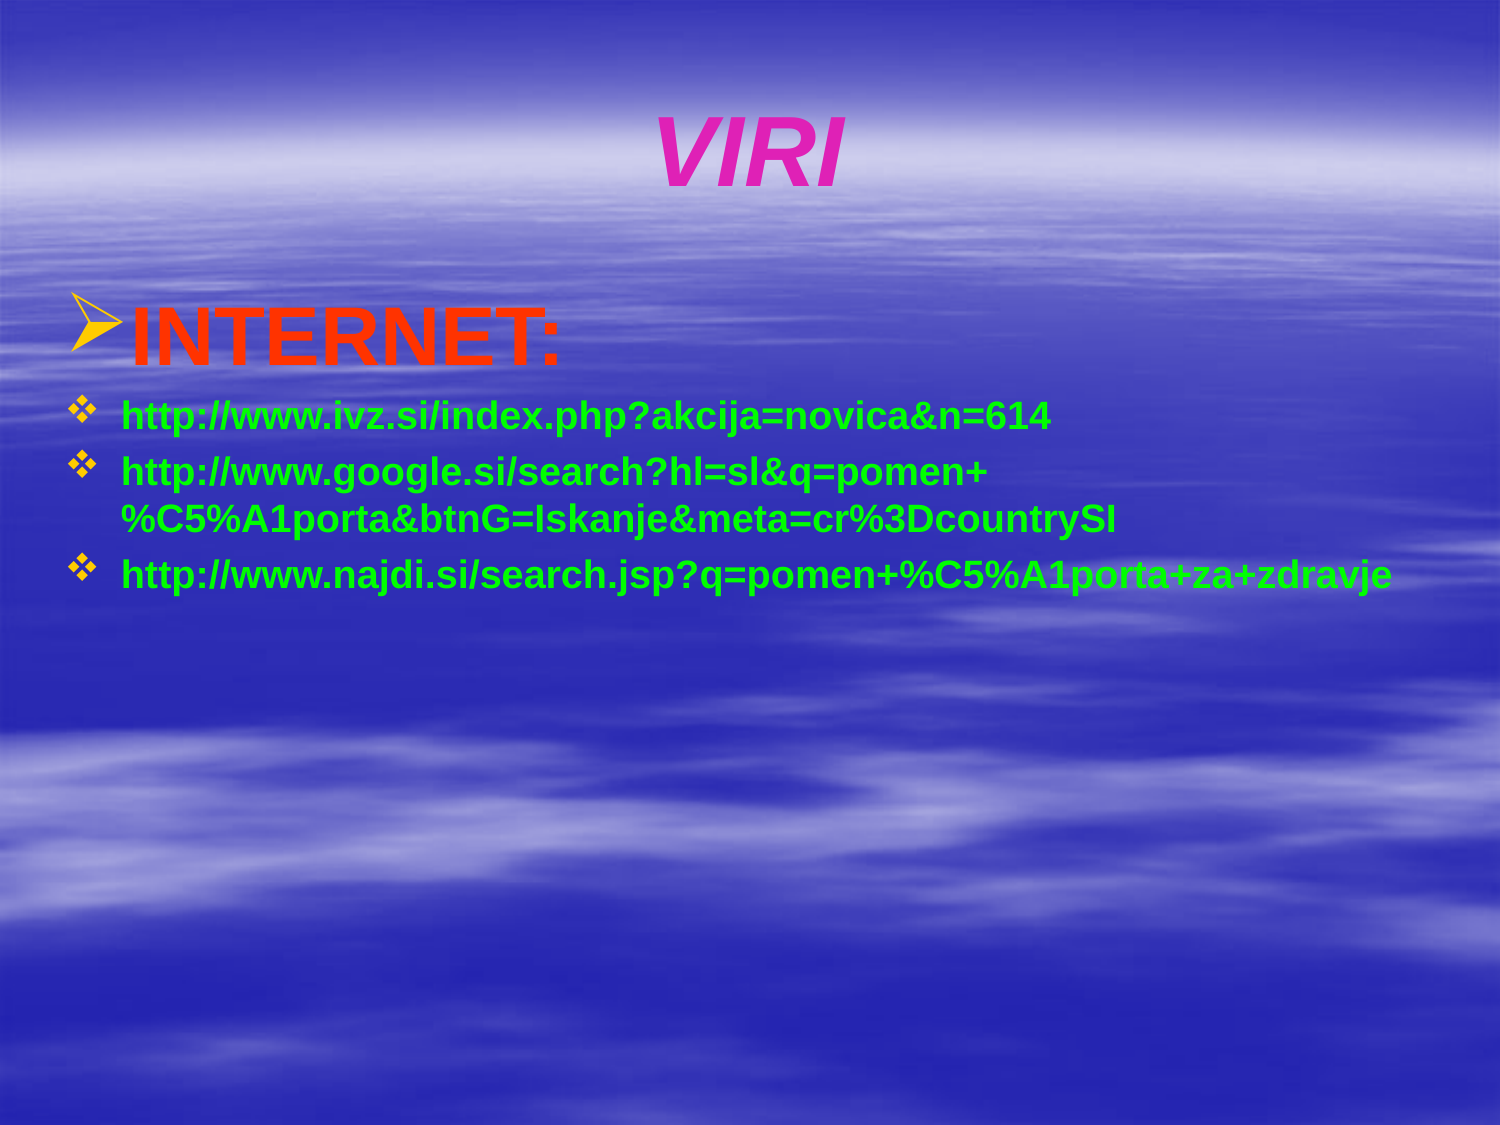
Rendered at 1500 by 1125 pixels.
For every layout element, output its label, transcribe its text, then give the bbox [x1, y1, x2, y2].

picture [0, 0, 1500, 1125]
title VIRI [49, 37, 1446, 255]
list INTERNET: http://www.ivz.si/index.php?akcija=novica&n=614 http://www.google.si/search?hl=sl&q=pomen+%C5%A1porta&btnG=Iskanje&meta=cr%3DcountrySI http://www.najdi.si/search.jsp?q=pomen+%C5%A1porta+za+zdravje [49, 275, 1451, 1001]
